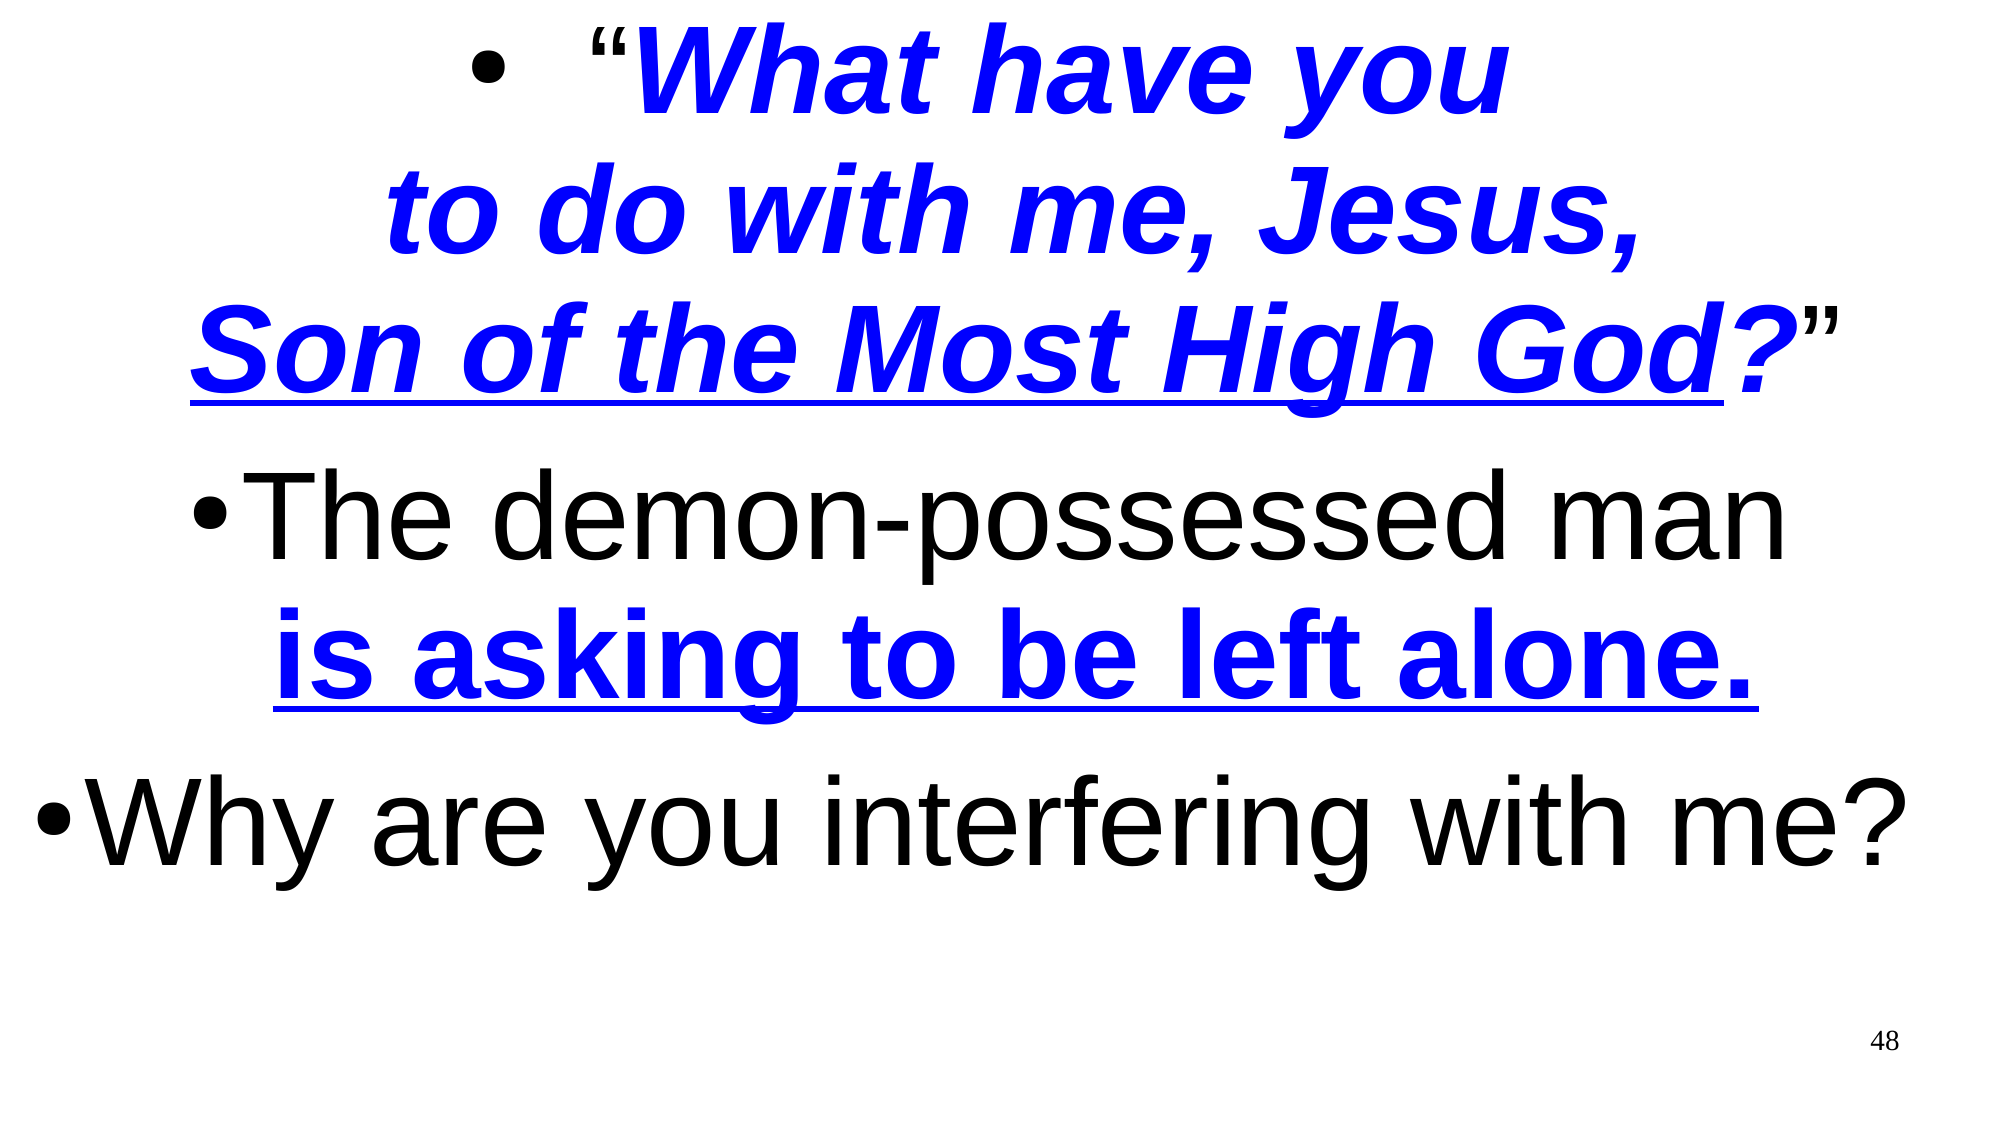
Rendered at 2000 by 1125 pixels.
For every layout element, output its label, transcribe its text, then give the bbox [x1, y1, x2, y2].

list “What have you to do with me, Jesus, Son of the Most High God?” The demon-possessed man is asking to be left alone. Why are you interfering with me? [0, 0, 1996, 1123]
